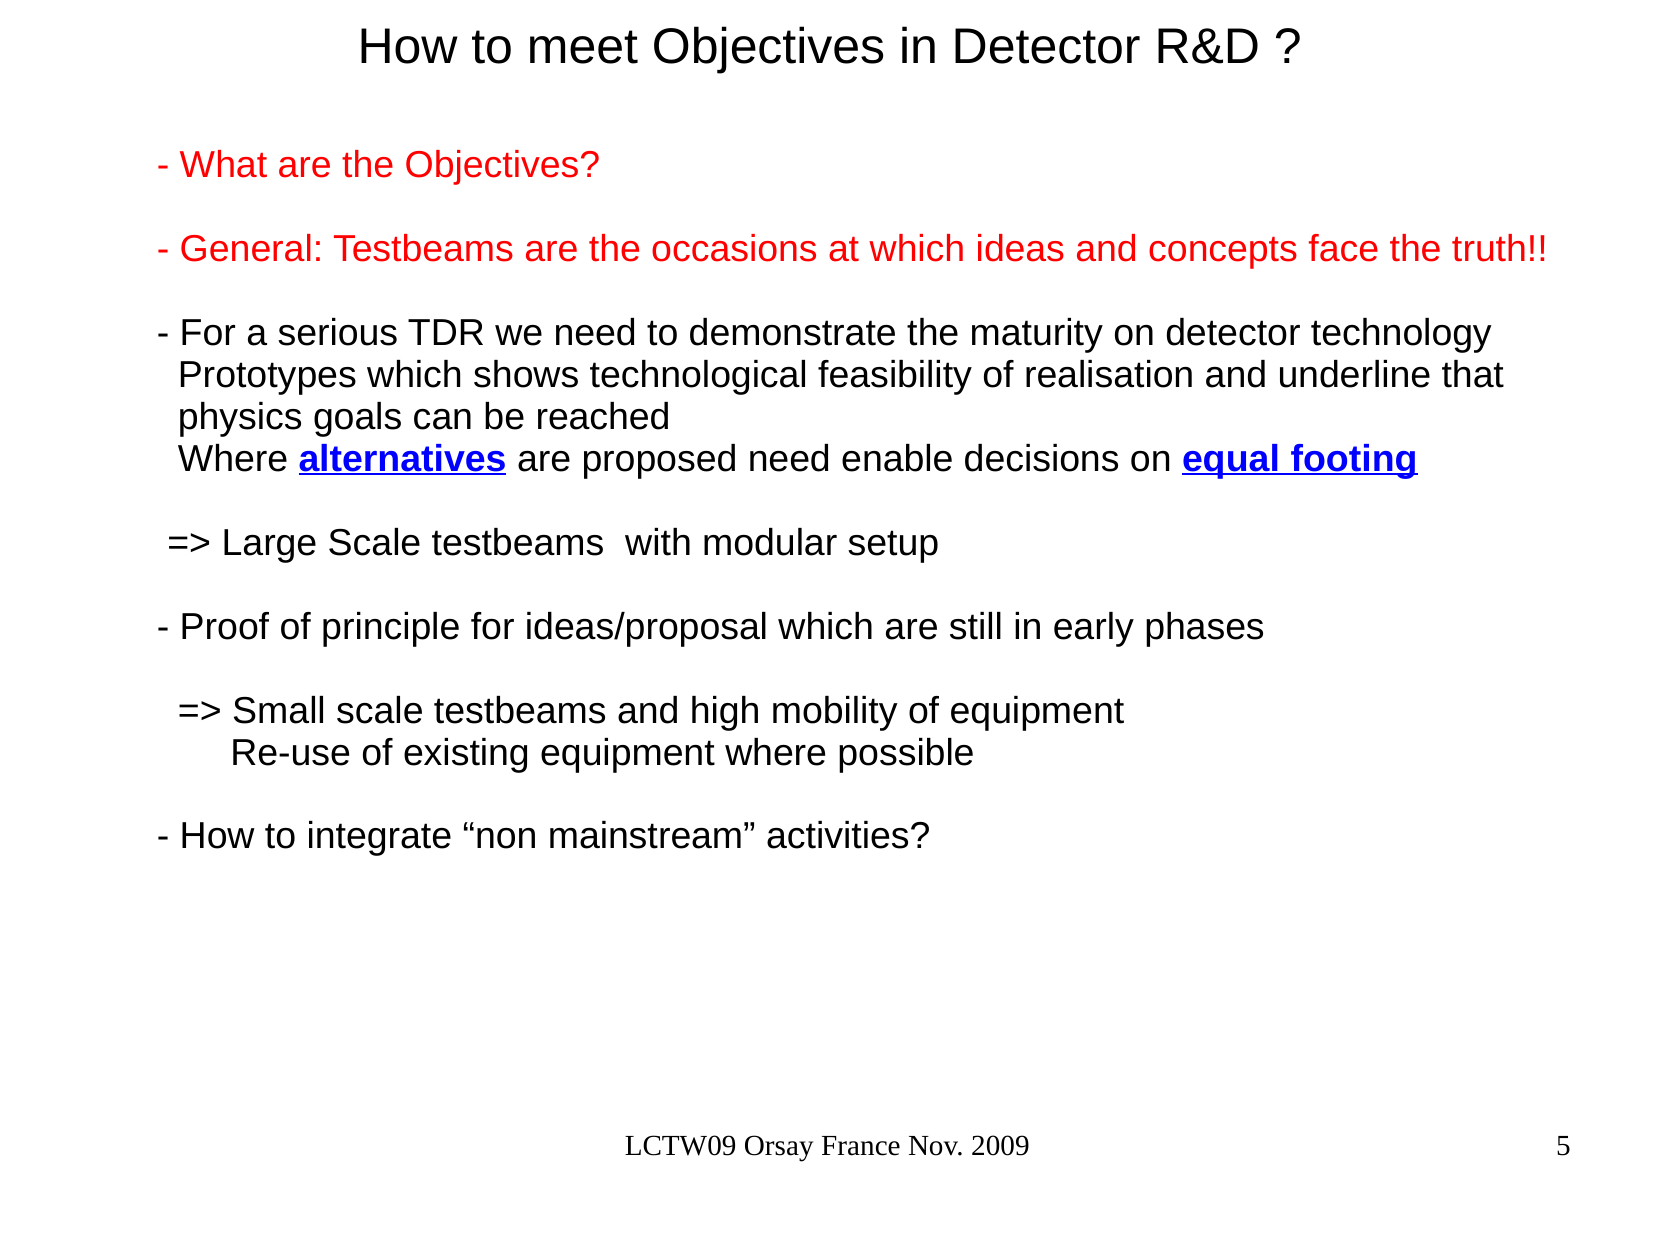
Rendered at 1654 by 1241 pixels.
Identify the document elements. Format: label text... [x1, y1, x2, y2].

text_box - What are the Objectives? - General: Testbeams are the occasions at which ideas and concepts face the truth!! - For a serious TDR we need to demonstrate the maturity on detector technology Prototypes which shows technological feasibility of realisation and underline that physics goals can be reached Where alternatives are proposed need enable decisions on equal footing => Large Scale testbeams with modular setup - Proof of principle for ideas/proposal which are still in early phases => Small scale testbeams and high mobility of equipment Re-use of existing equipment where possible - How to integrate “non mainstream” activities? [142, 135, 1565, 1102]
text_box How to meet Objectives in Detector R&D ? [342, 11, 1329, 101]
